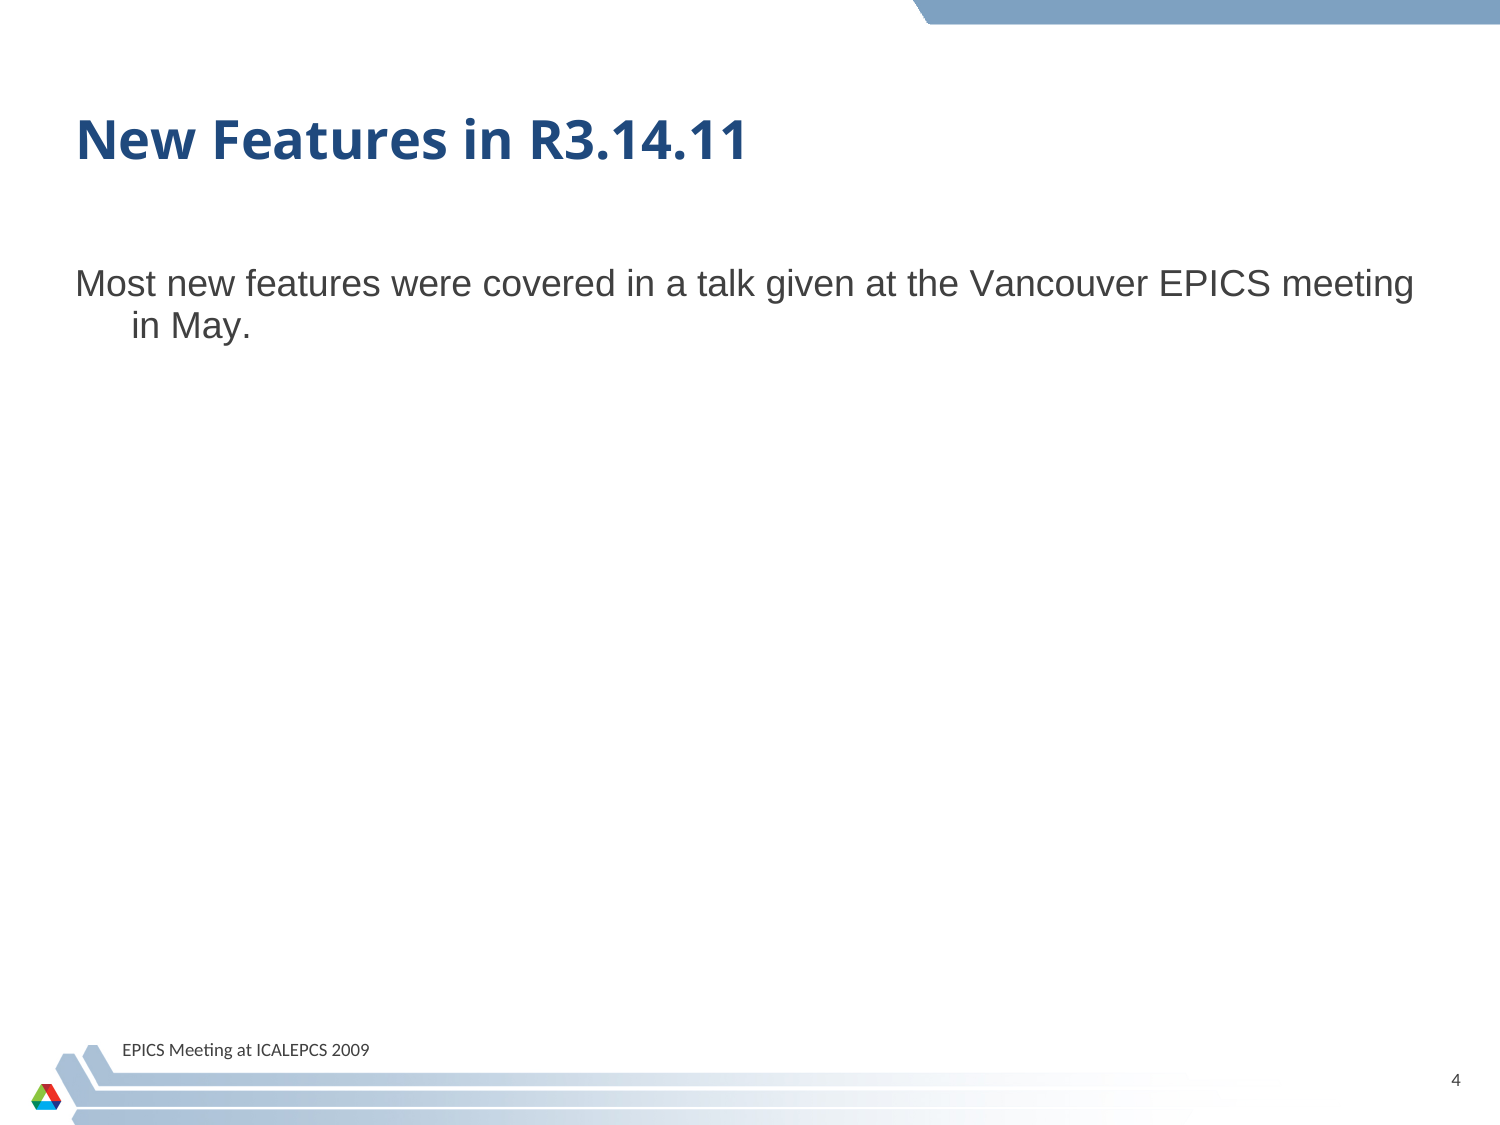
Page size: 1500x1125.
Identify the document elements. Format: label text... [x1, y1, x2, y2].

picture [0, 1037, 1500, 1125]
list Most new features were covered in a talk given at the Vancouver EPICS meeting in May. [75, 262, 1426, 1006]
picture [0, 0, 1500, 26]
title New Features in R3.14.11 [75, 45, 1426, 233]
